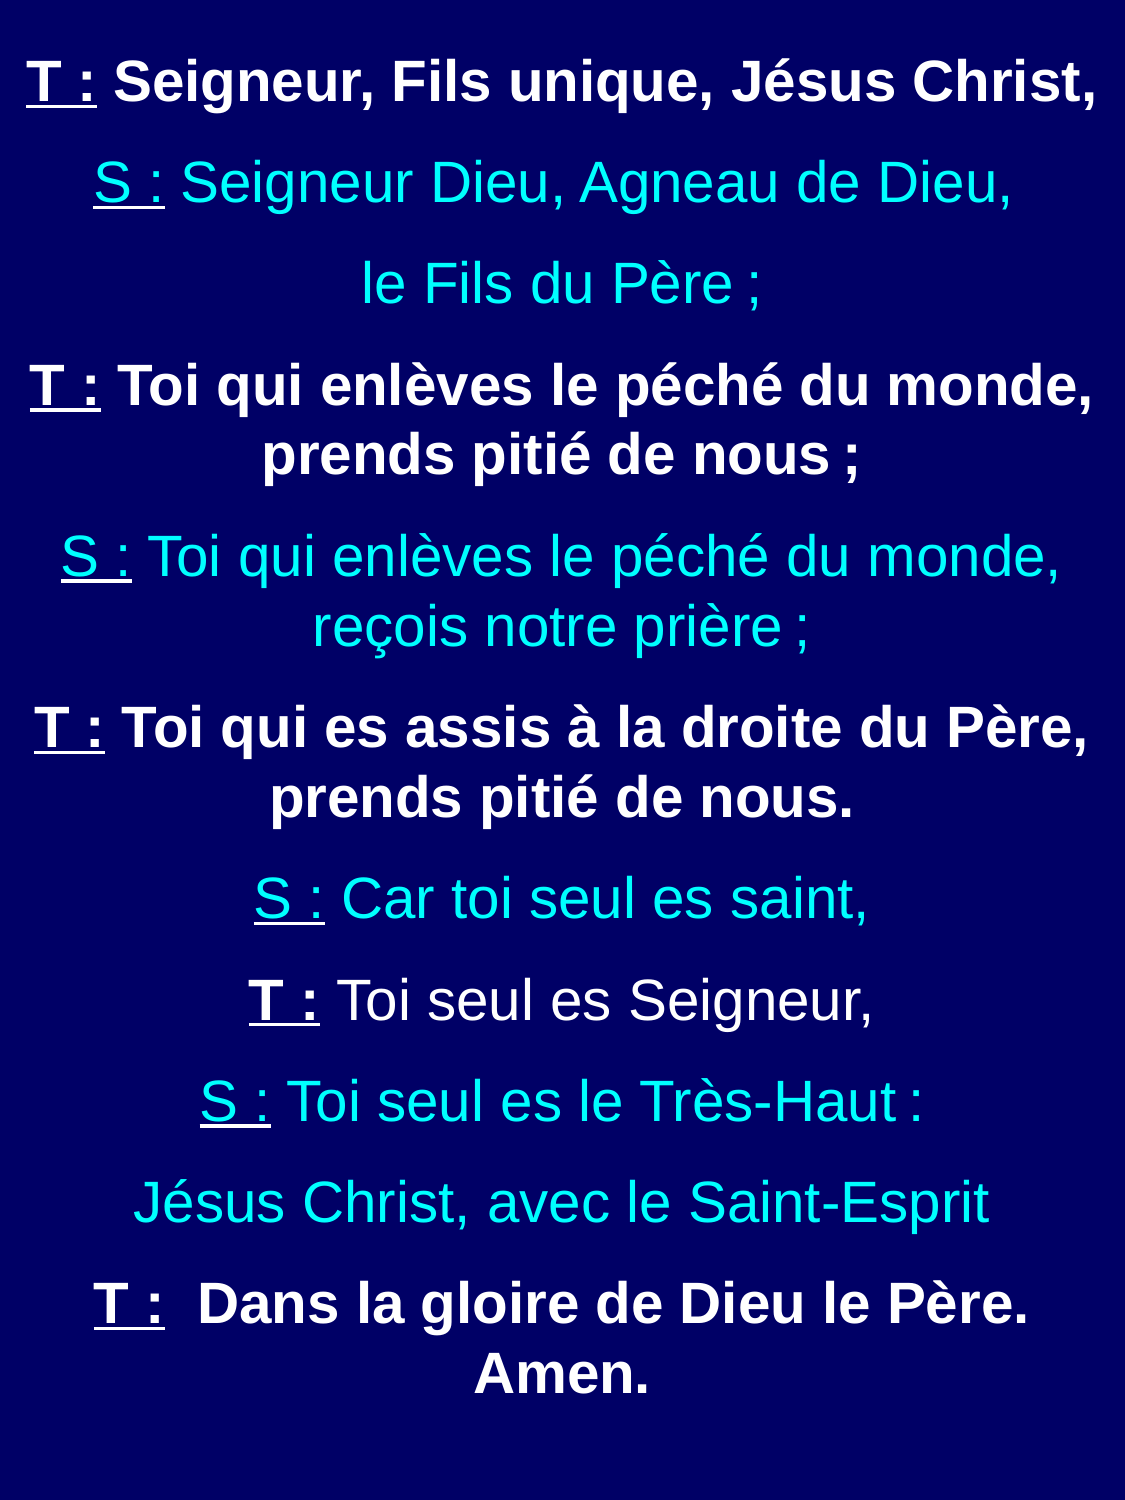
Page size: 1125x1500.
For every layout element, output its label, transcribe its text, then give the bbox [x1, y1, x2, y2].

text_box T : Seigneur, Fils unique, Jésus Christ, S : Seigneur Dieu, Agneau de Dieu, le Fils du Père ; T : Toi qui enlèves le péché du monde, prends pitié de nous ; S : Toi qui enlèves le péché du monde, reçois notre prière ; T : Toi qui es assis à la droite du Père, prends pitié de nous. S : Car toi seul es saint, T : Toi seul es Seigneur, S : Toi seul es le Très-Haut : Jésus Christ, avec le Saint-Esprit T : Dans la gloire de Dieu le Père. Amen. [0, 35, 1125, 1343]
